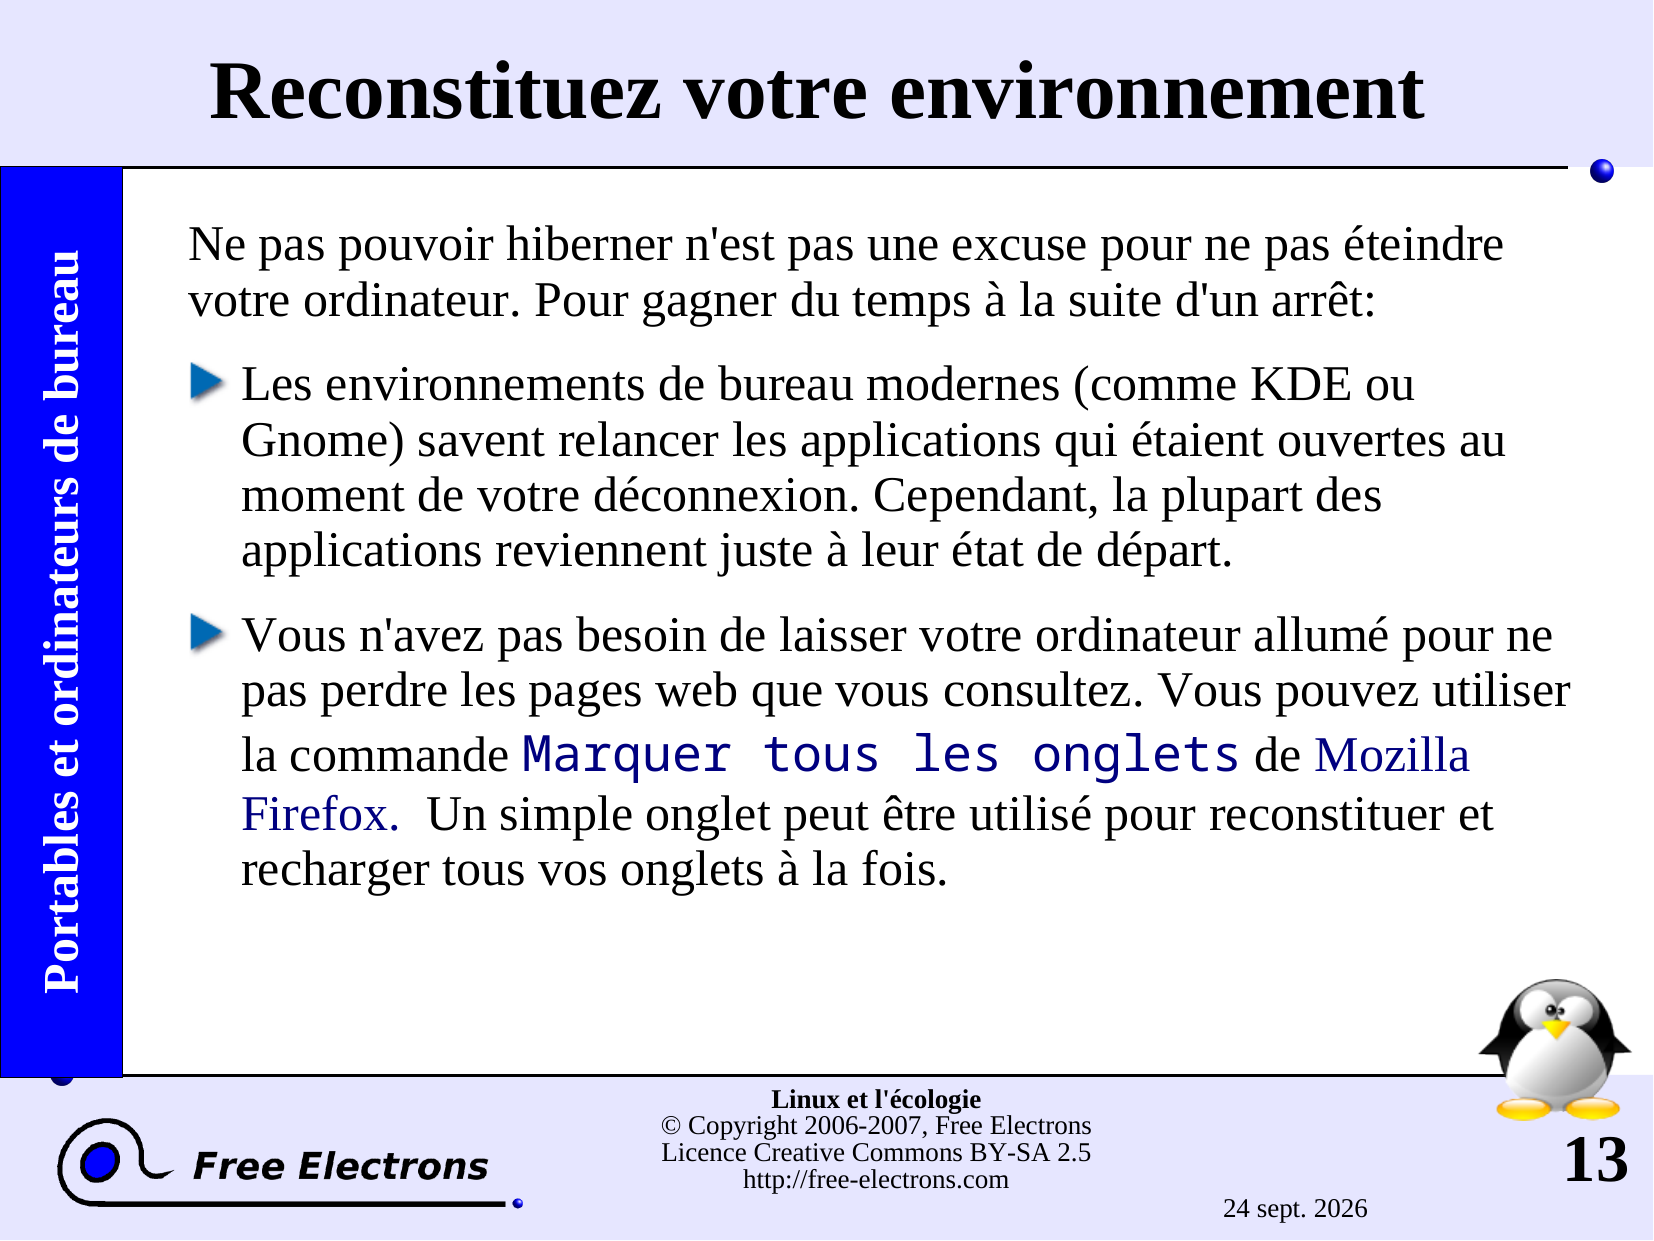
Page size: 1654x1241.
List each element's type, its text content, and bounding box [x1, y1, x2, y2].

list Ne pas pouvoir hiberner n'est pas une excuse pour ne pas éteindre votre ordinateur. Pour gagner du temps à la suite d'un arrêt: Les environnements de bureau modernes (comme KDE ou Gnome) savent relancer les applications qui étaient ouvertes au moment de votre déconnexion. Cependant, la plupart des applications reviennent juste à leur état de départ. Vous n'avez pas besoin de laisser votre ordinateur allumé pour ne pas perdre les pages web que vous consultez. Vous pouvez utiliser la commande Marquer tous les onglets de Mozilla Firefox. Un simple onglet peut être utilisé pour reconstituer et recharger tous vos onglets à la fois. [170, 216, 1574, 1066]
picture [50, 1107, 527, 1216]
picture [1476, 979, 1634, 1121]
title Reconstituez votre environnement [33, 29, 1604, 153]
text_box Portables et ordinateurs de bureau [0, 166, 123, 1078]
